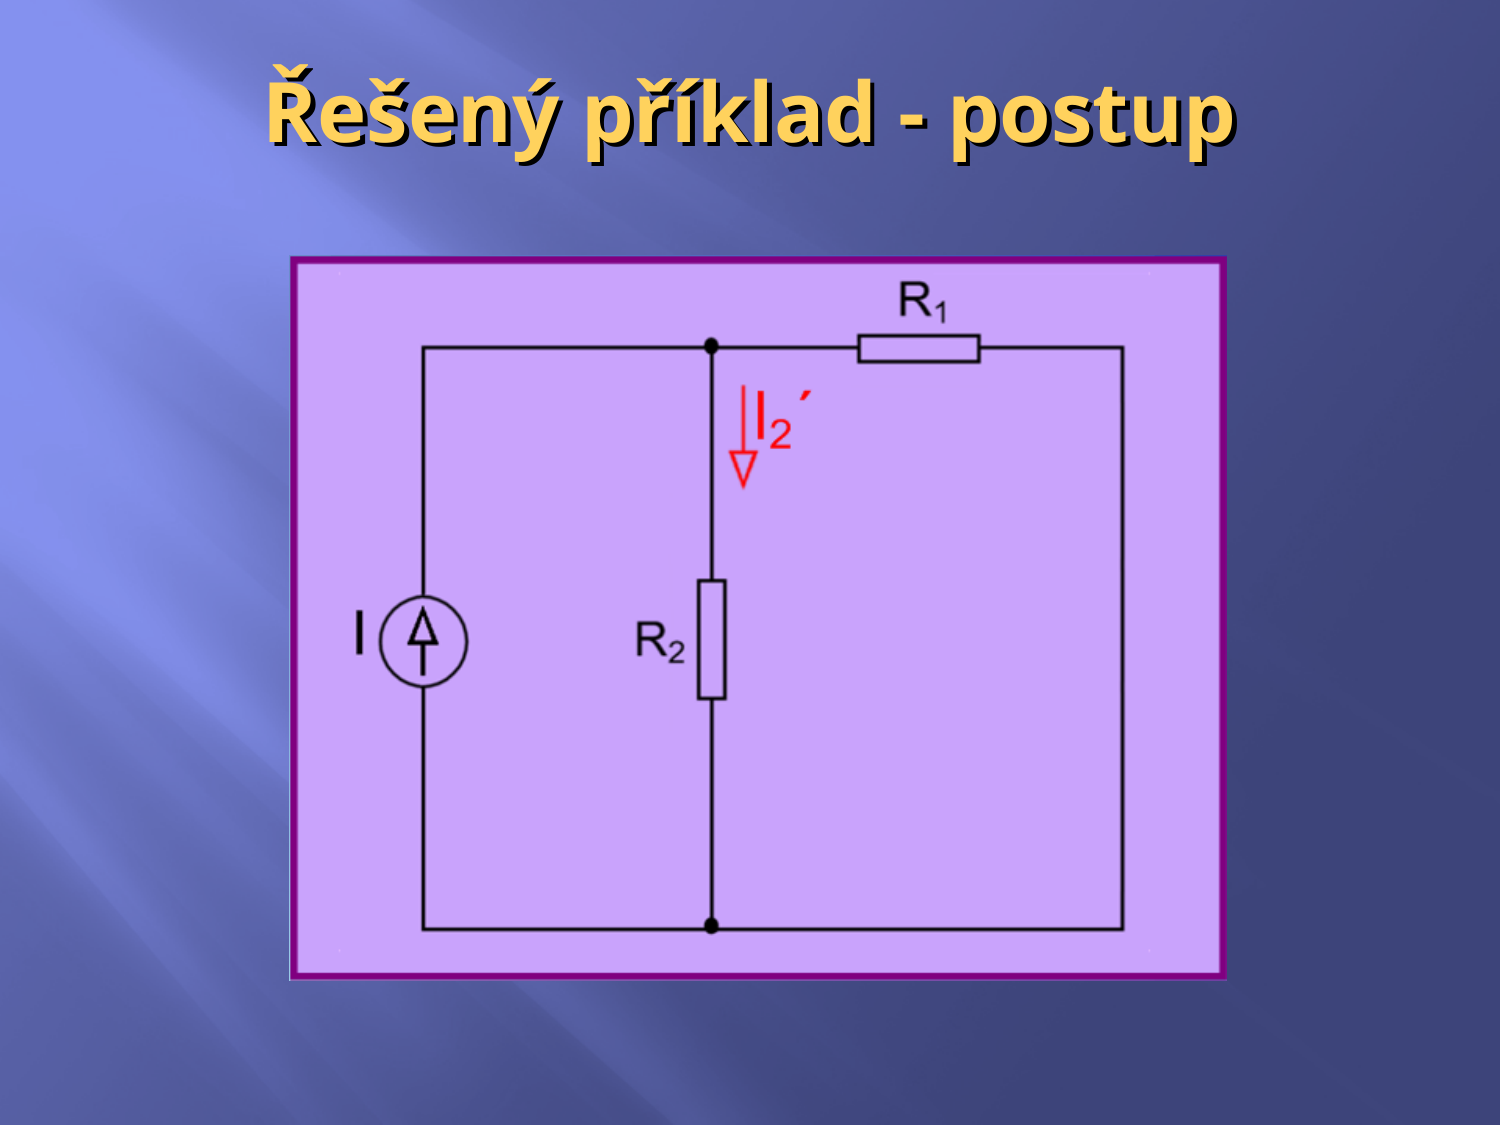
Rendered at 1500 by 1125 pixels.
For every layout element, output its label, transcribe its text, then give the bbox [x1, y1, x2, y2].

picture [0, 0, 1500, 1125]
title Řešený příklad - postup [75, 45, 1426, 173]
